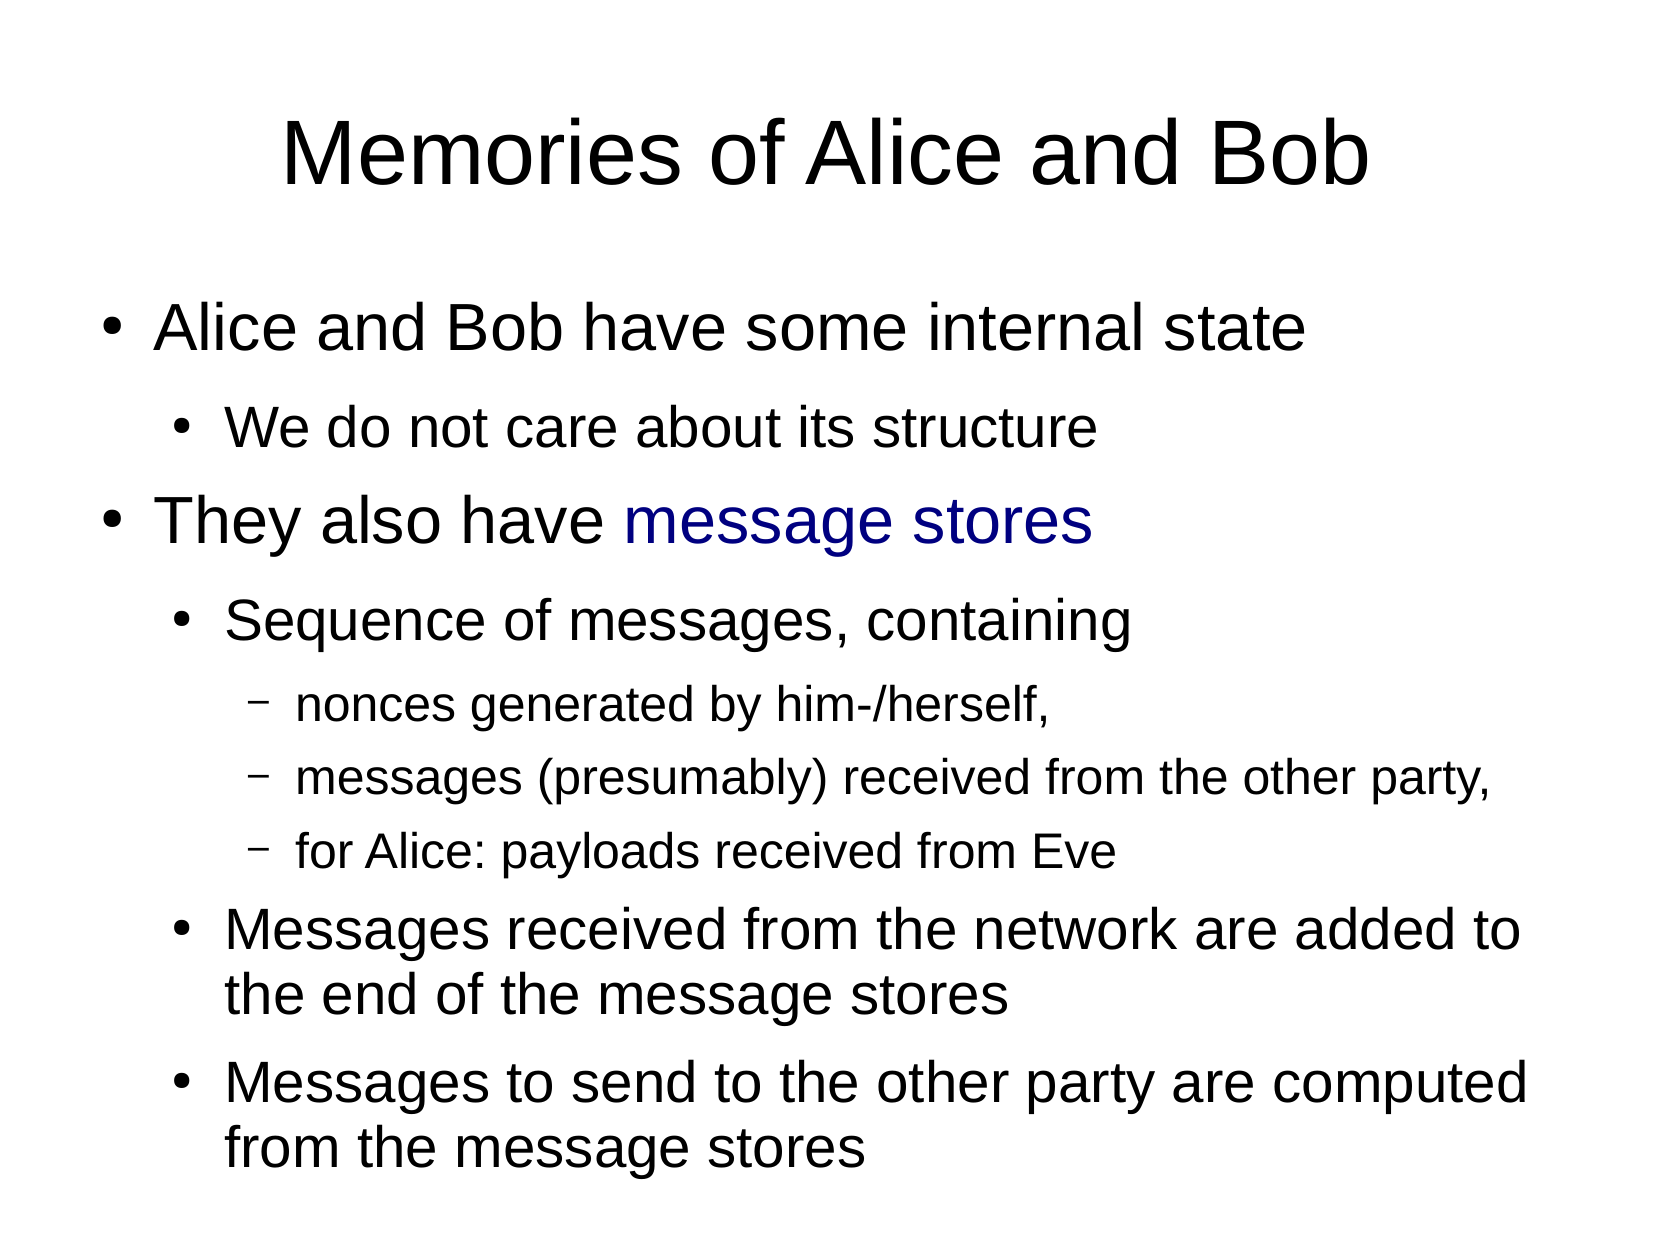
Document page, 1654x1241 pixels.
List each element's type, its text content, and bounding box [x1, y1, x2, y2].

title Memories of Alice and Bob [82, 56, 1571, 250]
list Alice and Bob have some internal state We do not care about its structure They also have message stores Sequence of messages, containing nonces generated by him-/herself, messages (presumably) received from the other party, for Alice: payloads received from Eve Messages received from the network are added to the end of the message stores Messages to send to the other party are computed from the message stores [82, 290, 1571, 1194]
